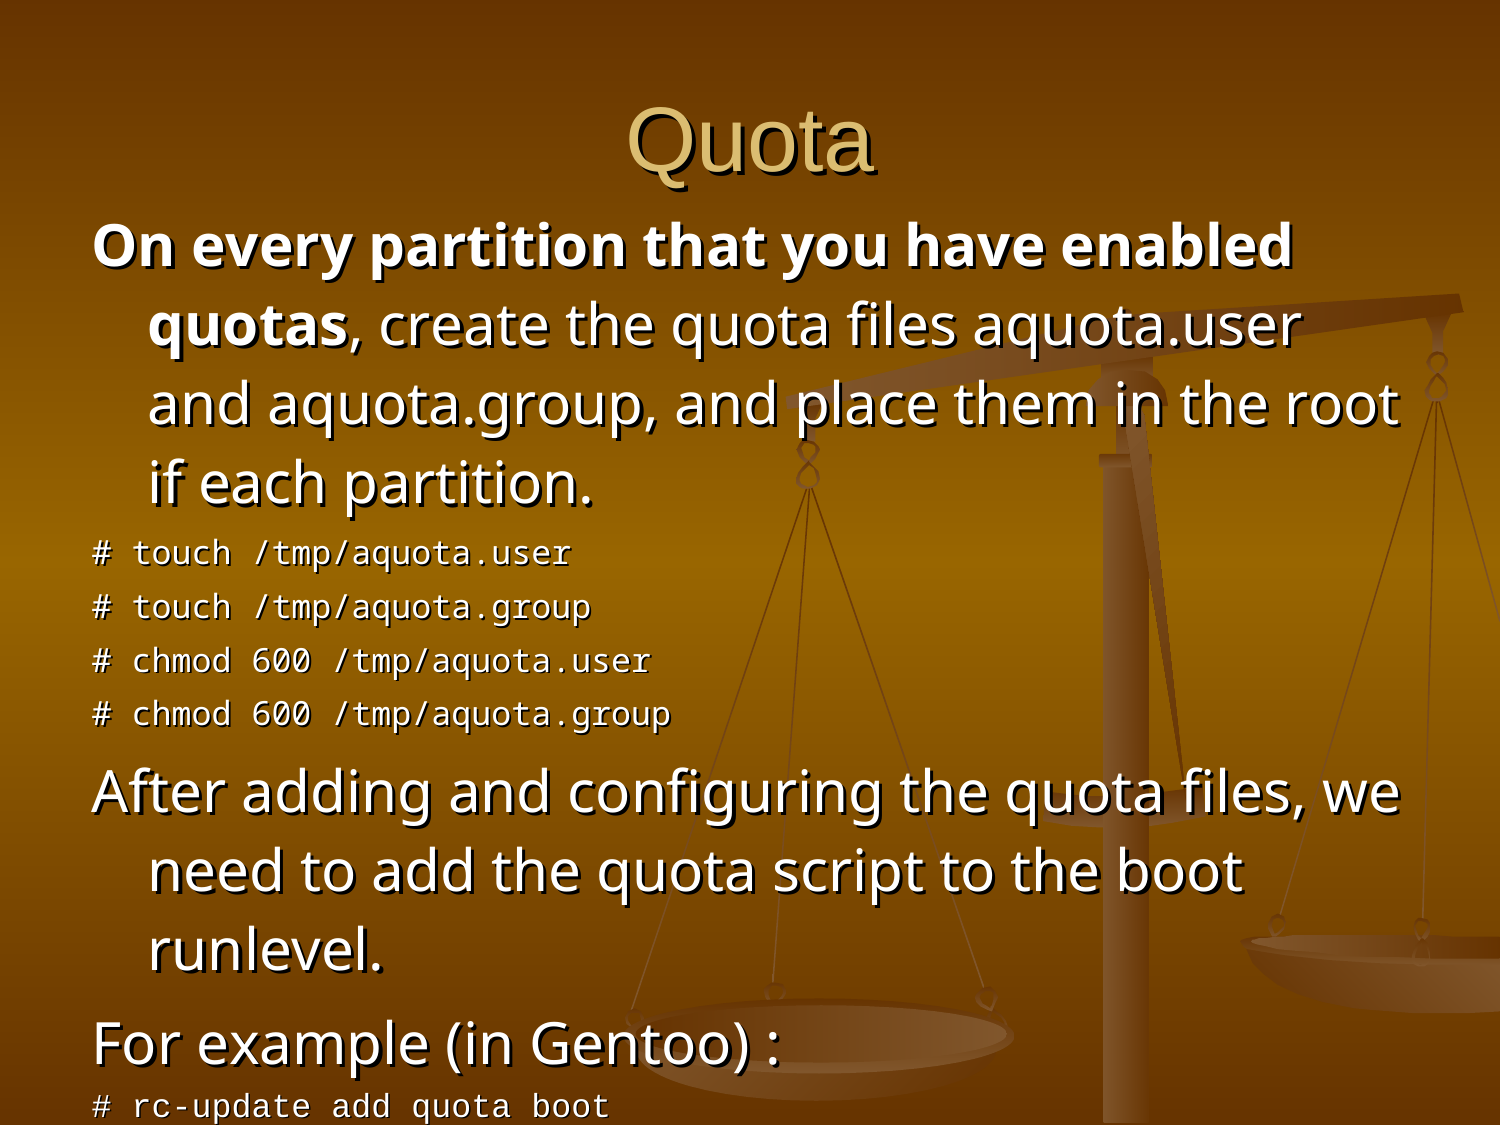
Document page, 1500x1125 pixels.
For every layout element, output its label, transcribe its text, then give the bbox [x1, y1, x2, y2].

list On every partition that you have enabled quotas, create the quota files aquota.user and aquota.group, and place them in the root if each partition. # touch /tmp/aquota.user # touch /tmp/aquota.group # chmod 600 /tmp/aquota.user # chmod 600 /tmp/aquota.group After adding and configuring the quota files, we need to add the quota script to the boot runlevel. For example (in Gentoo) : # rc-update add quota boot [76, 196, 1427, 1091]
title Quota [75, 45, 1426, 234]
